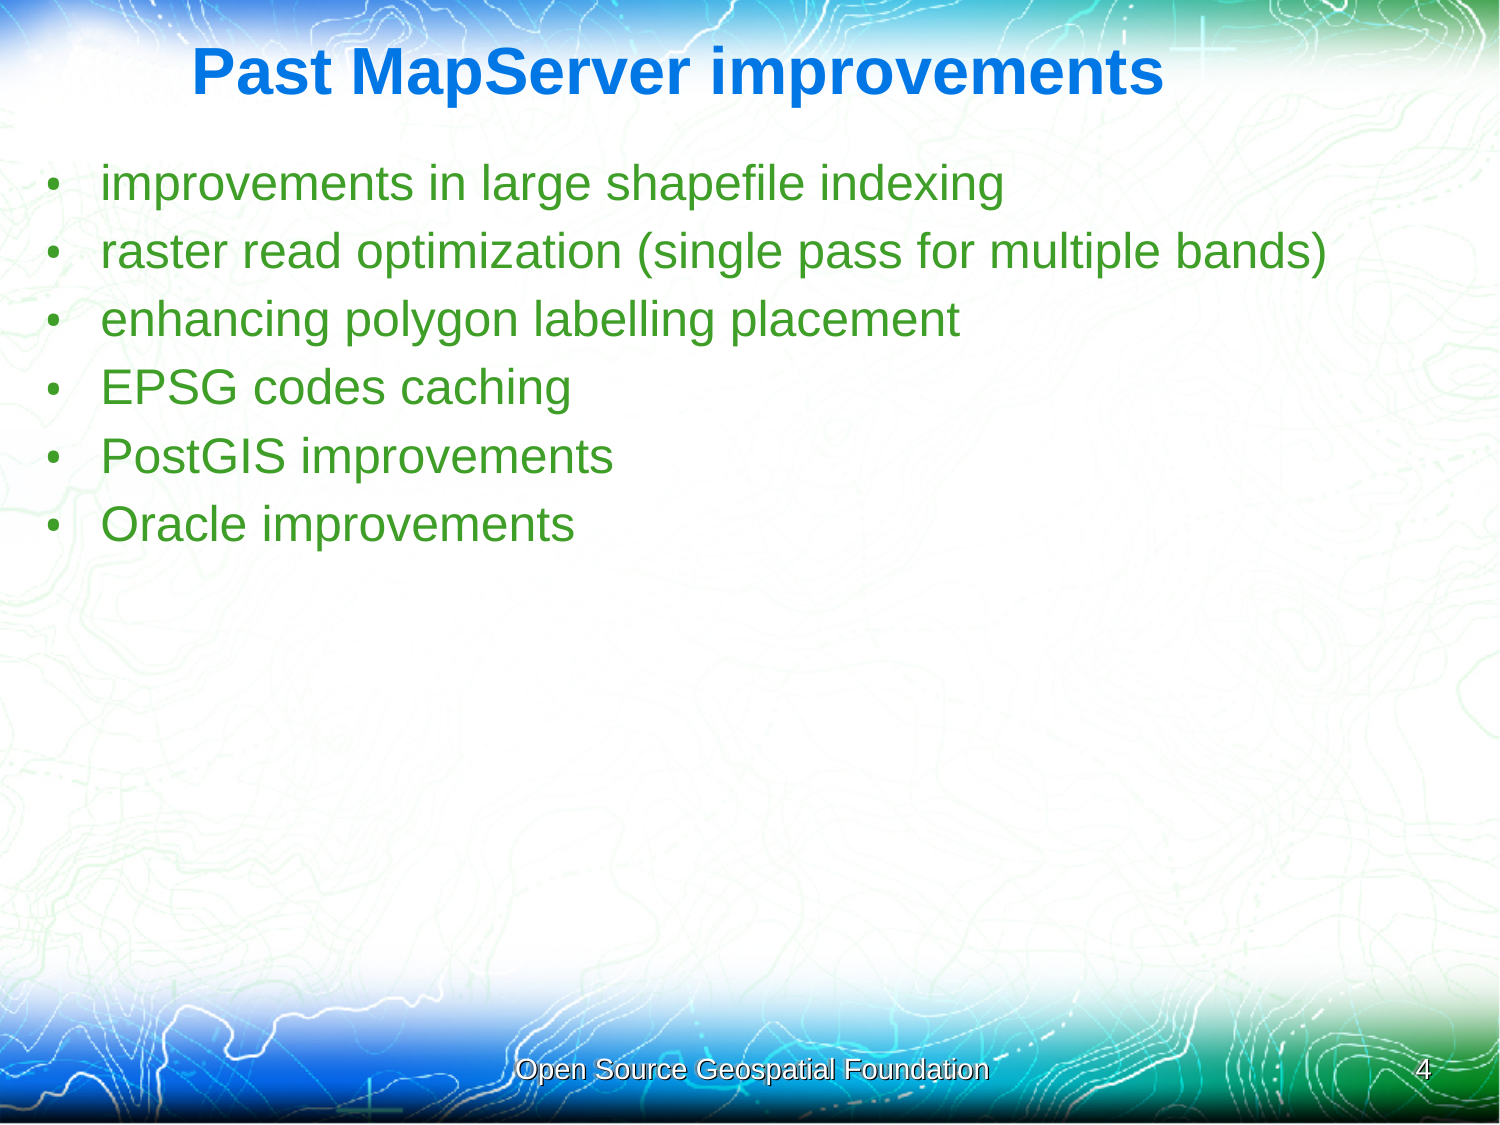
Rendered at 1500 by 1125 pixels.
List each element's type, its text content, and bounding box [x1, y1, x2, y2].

title Past MapServer improvements [177, 20, 1477, 122]
list improvements in large shapefile indexing raster read optimization (single pass for multiple bands) enhancing polygon labelling placement EPSG codes caching PostGIS improvements Oracle improvements [29, 147, 1477, 891]
picture [0, 0, 1500, 1125]
